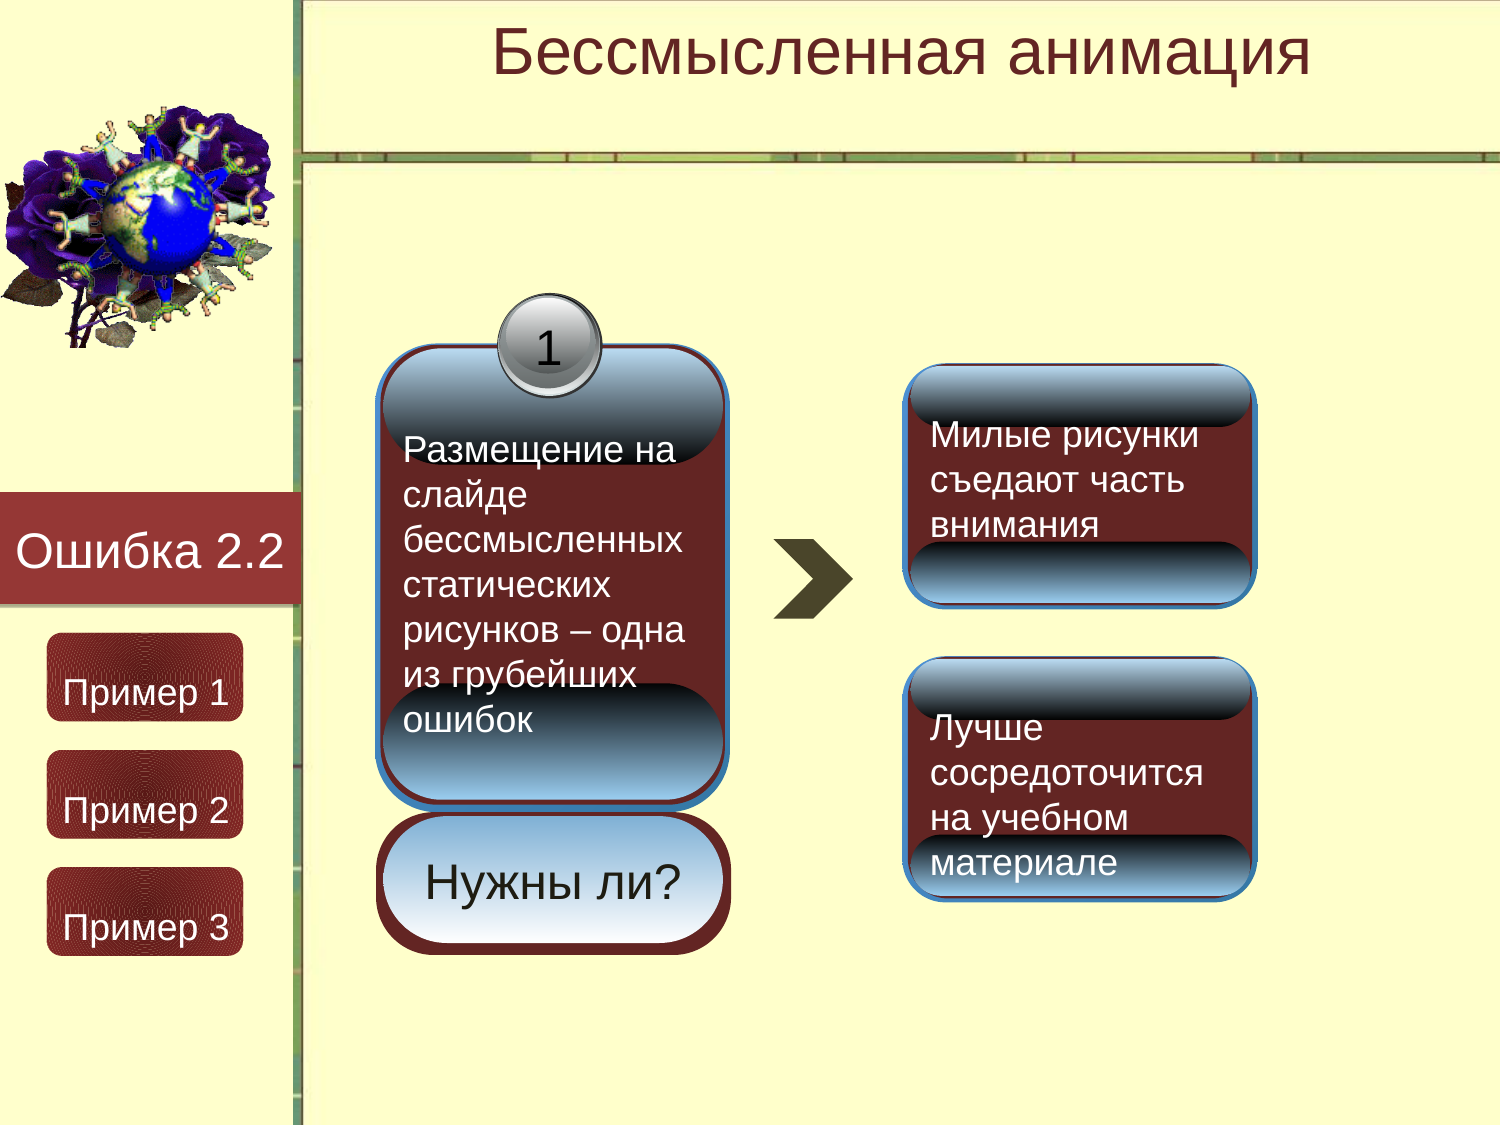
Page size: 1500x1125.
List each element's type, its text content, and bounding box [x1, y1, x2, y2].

text_box [918, 893, 1242, 903]
text_box Ошибка 2.2 [0, 492, 301, 604]
text_box Пример 2 [46, 777, 243, 810]
text_box Нужны ли? [383, 816, 723, 944]
text_box [773, 539, 853, 619]
text_box Пример 1 [46, 660, 343, 703]
text_box [375, 292, 732, 955]
text_box Лучше сосредоточится на учебном материале [914, 695, 1253, 893]
text_box Милые рисунки съедают часть внимания [914, 402, 1253, 482]
text_box 1 [519, 308, 578, 384]
text_box [0, 604, 293, 1125]
text_box Бессмысленная анимация [305, 0, 1500, 95]
text_box [902, 656, 1258, 889]
text_box Размещение на слайде бессмысленных статических рисунков – одна из грубейших ошибок [387, 417, 726, 752]
picture [0, 105, 275, 348]
text_box [0, 0, 293, 492]
text_box Пример 3 [46, 894, 254, 963]
text_box [902, 363, 1258, 610]
